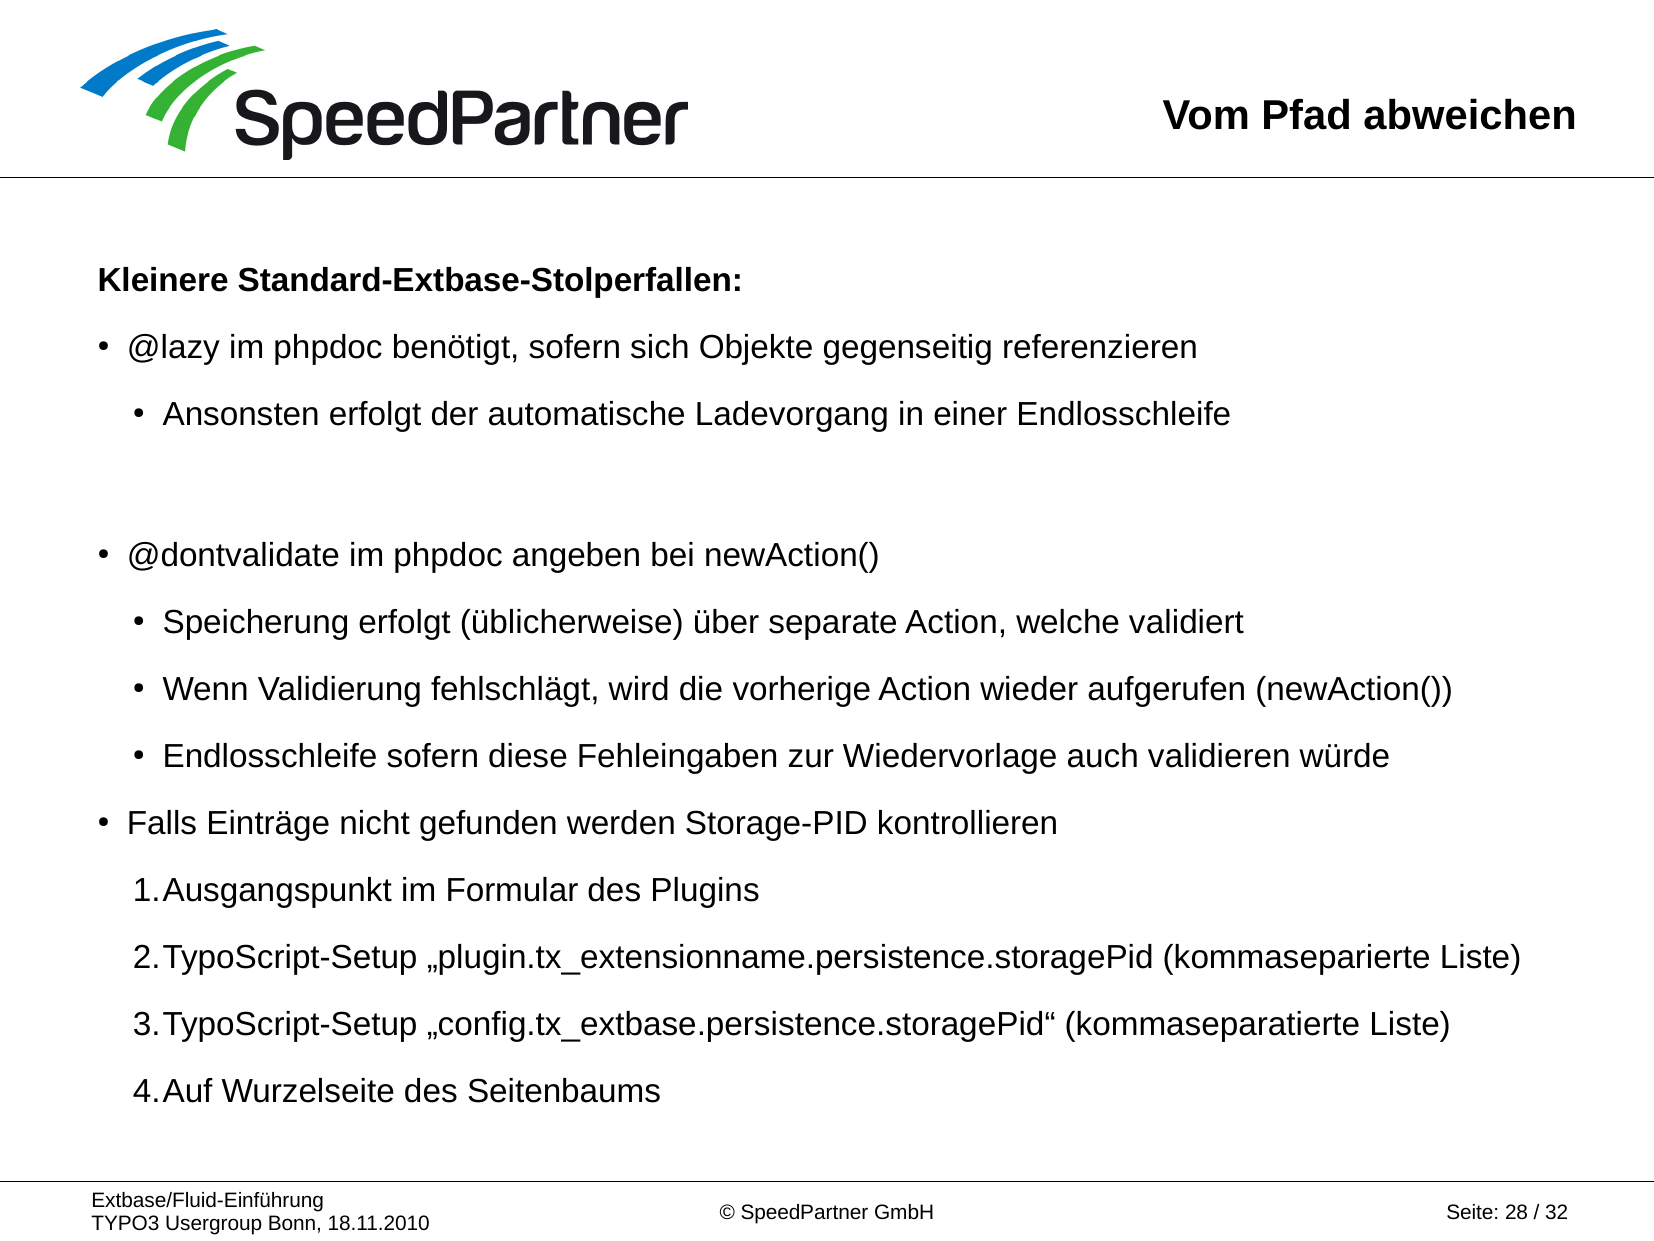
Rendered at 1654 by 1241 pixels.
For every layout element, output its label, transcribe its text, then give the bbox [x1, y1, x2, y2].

picture [80, 29, 688, 160]
title Vom Pfad abweichen [590, 70, 1577, 160]
text_box Kleinere Standard-Extbase-Stolperfallen: @lazy im phpdoc benötigt, sofern sich Objekte gegenseitig referenzieren Ansonsten erfolgt der automatische Ladevorgang in einer Endlosschleife @dontvalidate im phpdoc angeben bei newAction() Speicherung erfolgt (üblicherweise) über separate Action, welche validiert Wenn Validierung fehlschlägt, wird die vorherige Action wieder aufgerufen (newAction()) Endlosschleife sofern diese Fehleingaben zur Wiedervorlage auch validieren würde Falls Einträge nicht gefunden werden Storage-PID kontrollieren Ausgangspunkt im Formular des Plugins TypoScript-Setup „plugin.tx_extensionname.persistence.storagePid (kommaseparierte Liste) TypoScript-Setup „config.tx_extbase.persistence.storagePid“ (kommaseparatierte Liste) Auf Wurzelseite des Seitenbaums [82, 253, 1565, 1151]
